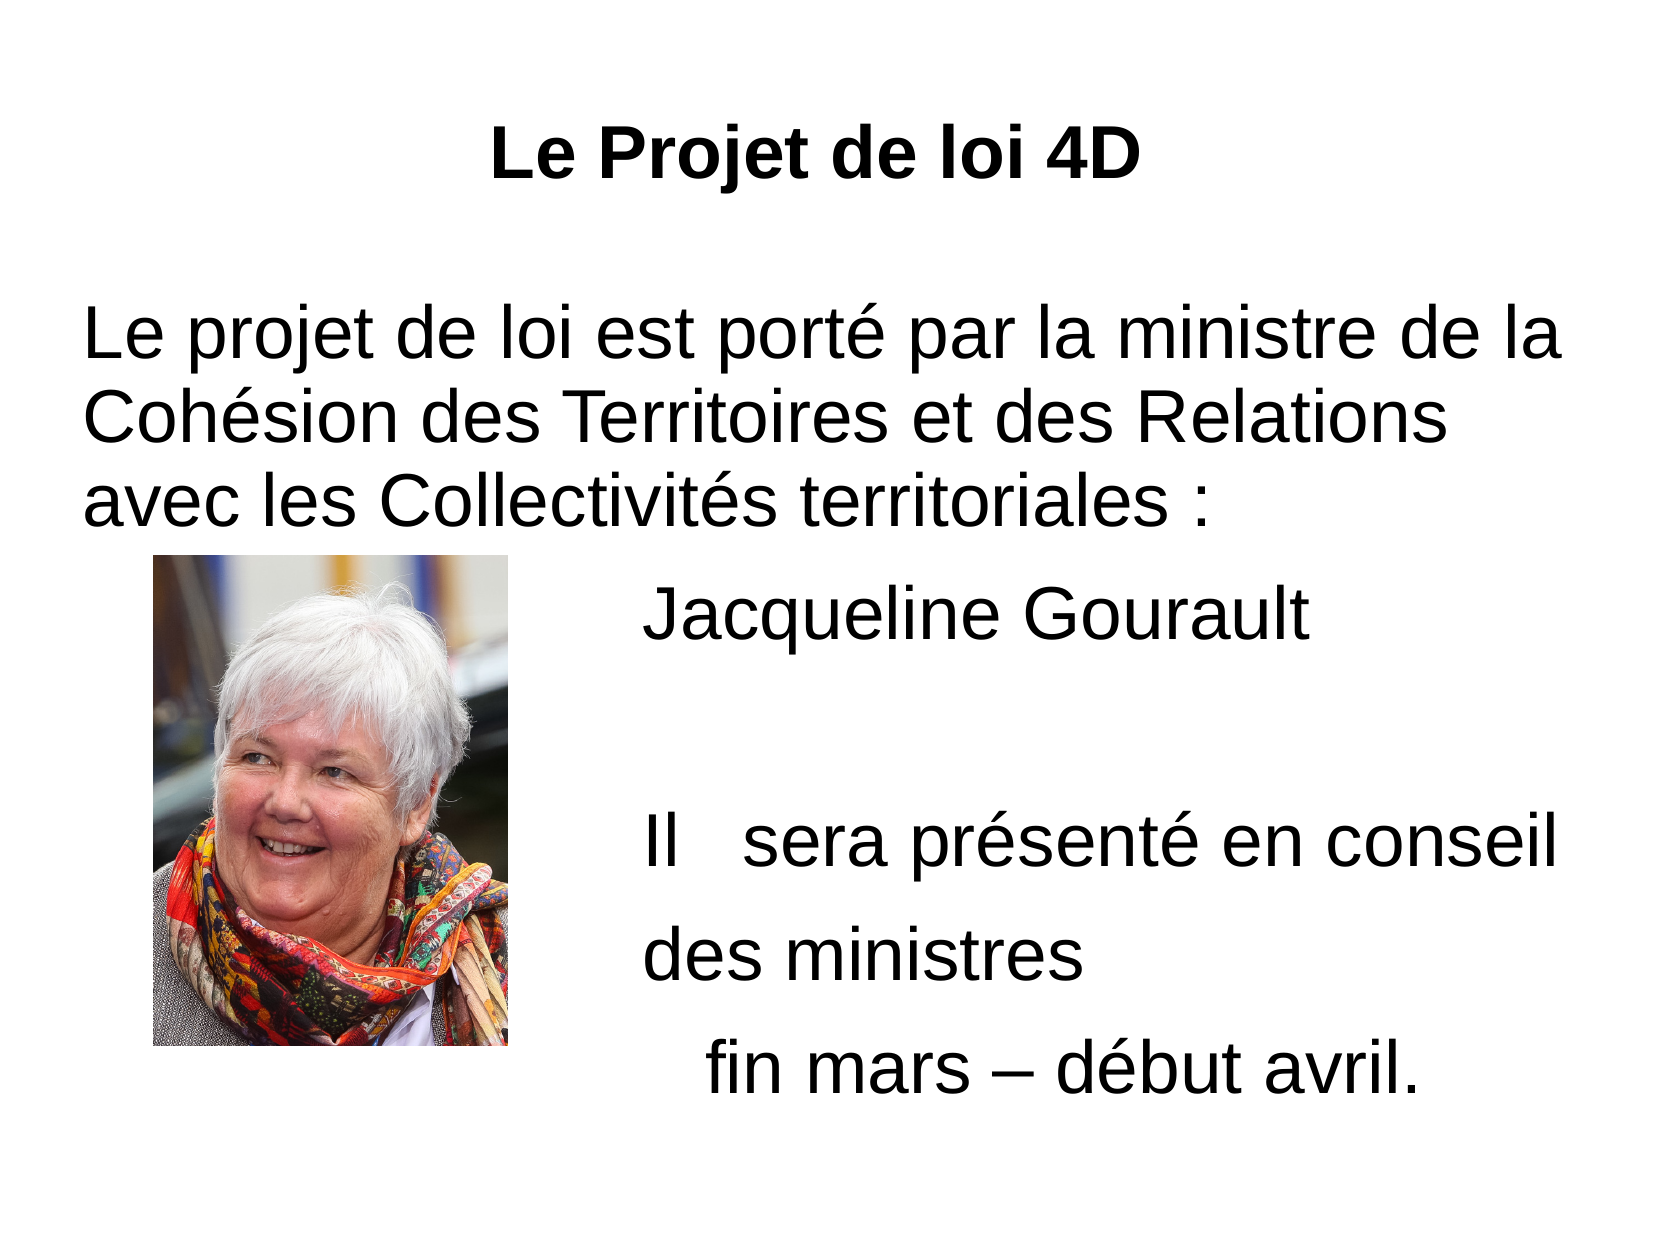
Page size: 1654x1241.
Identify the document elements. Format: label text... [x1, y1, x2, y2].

list Le projet de loi est porté par la ministre de la Cohésion des Territoires et des Relations avec les Collectivités territoriales : Jacqueline Gourault Il sera présenté en conseil des ministres fin mars – début avril. [82, 290, 1571, 1241]
picture [153, 555, 508, 1046]
title Le Projet de loi 4D [82, 49, 1571, 257]
